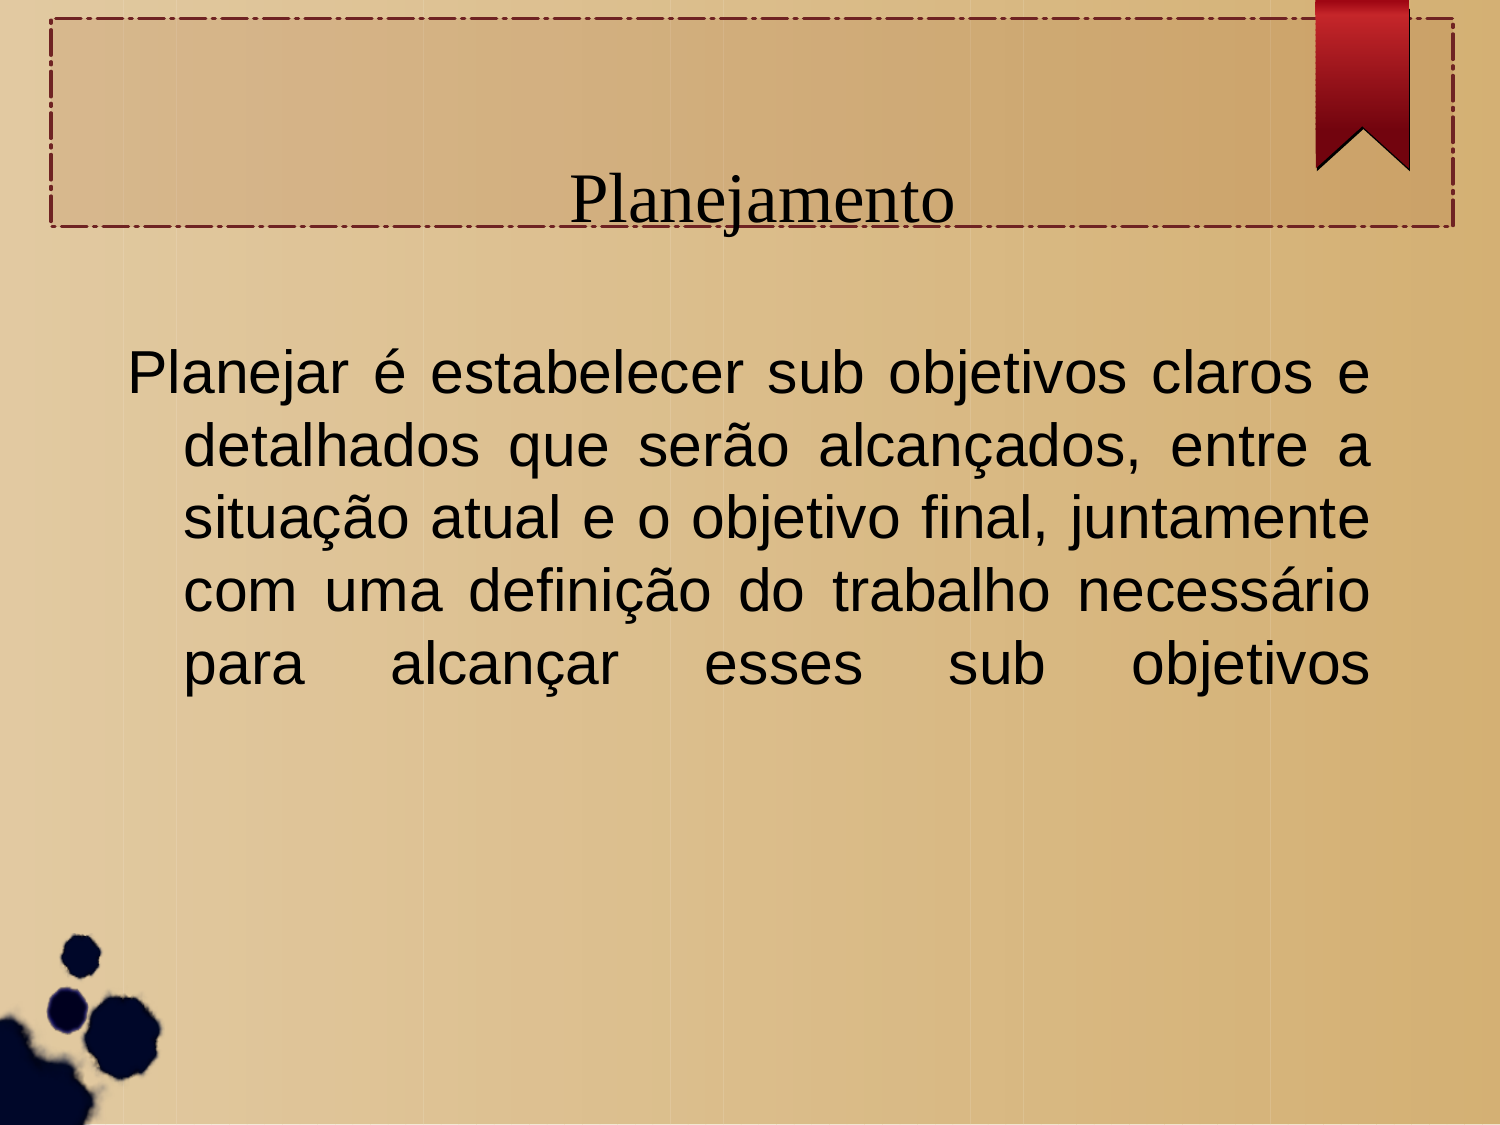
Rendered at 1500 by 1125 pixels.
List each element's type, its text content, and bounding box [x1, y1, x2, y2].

list Planejar é estabelecer sub objetivos claros e detalhados que serão alcançados, entre a situação atual e o objetivo final, juntamente com uma definição do trabalho necessário para alcançar esses sub objetivos [112, 324, 1388, 1000]
title Planejamento [112, 99, 1388, 288]
